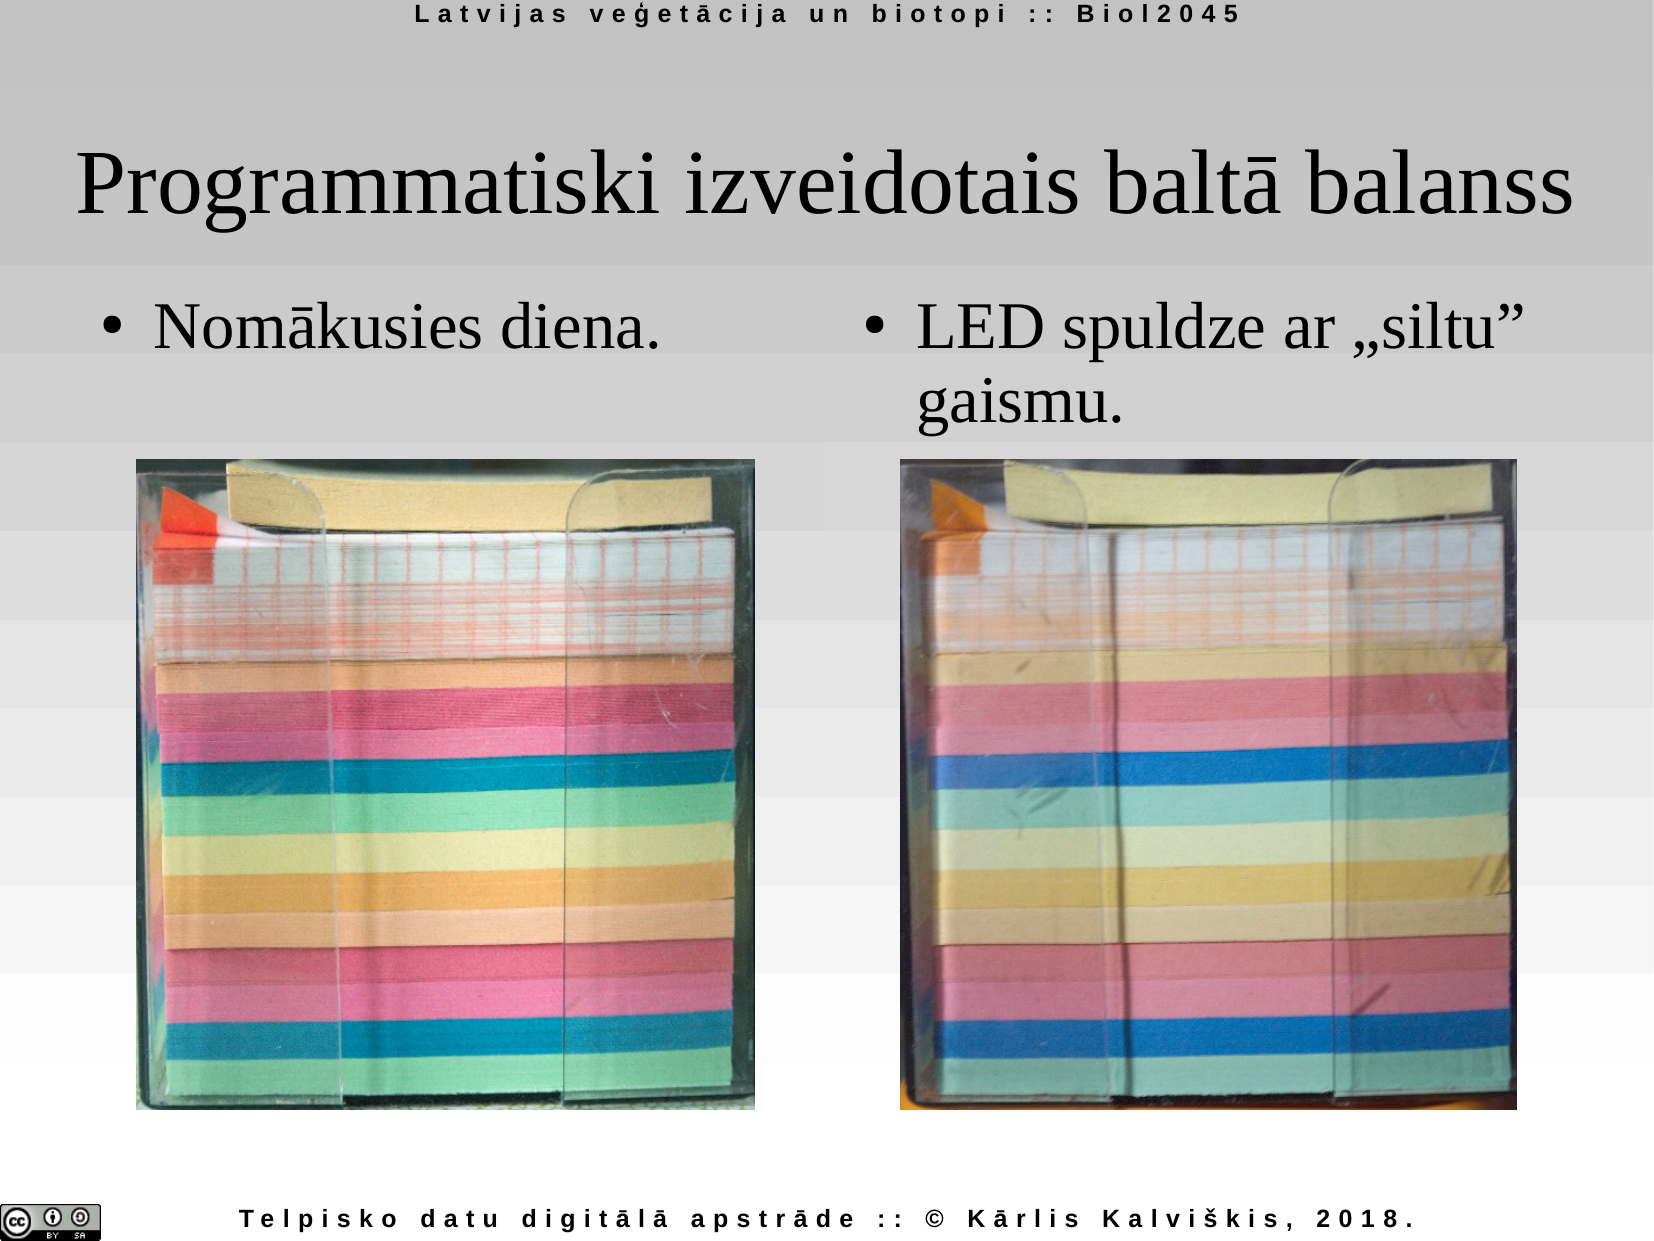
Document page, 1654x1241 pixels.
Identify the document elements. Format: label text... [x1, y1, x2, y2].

picture [0, 0, 1654, 1241]
title Programmatiski izveidotais baltā balanss [29, 49, 1625, 296]
list Nomākusies diena. [82, 289, 809, 1113]
list LED spuldze ar „siltu” gaismu. [845, 289, 1572, 1113]
